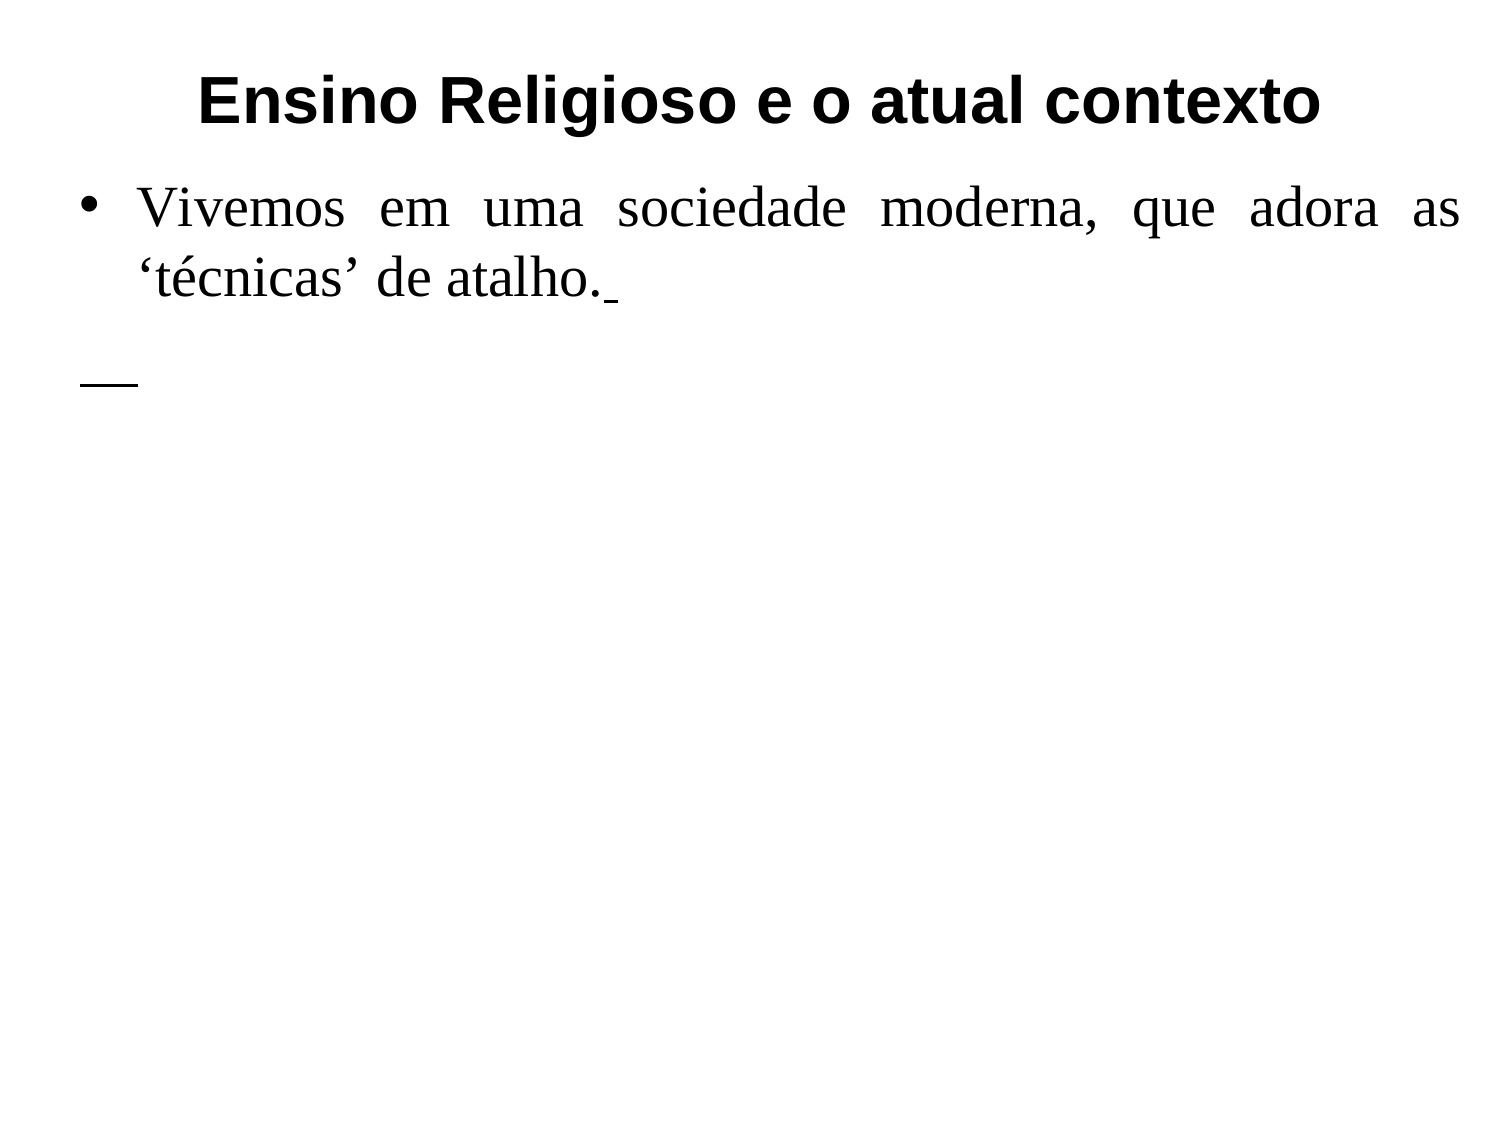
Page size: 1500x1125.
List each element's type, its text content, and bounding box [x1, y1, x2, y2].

list Vivemos em uma sociedade moderna, que adora as ‘técnicas’ de atalho. [64, 160, 1477, 1064]
text_box Ensino Religioso e o atual contexto [182, 48, 1339, 145]
